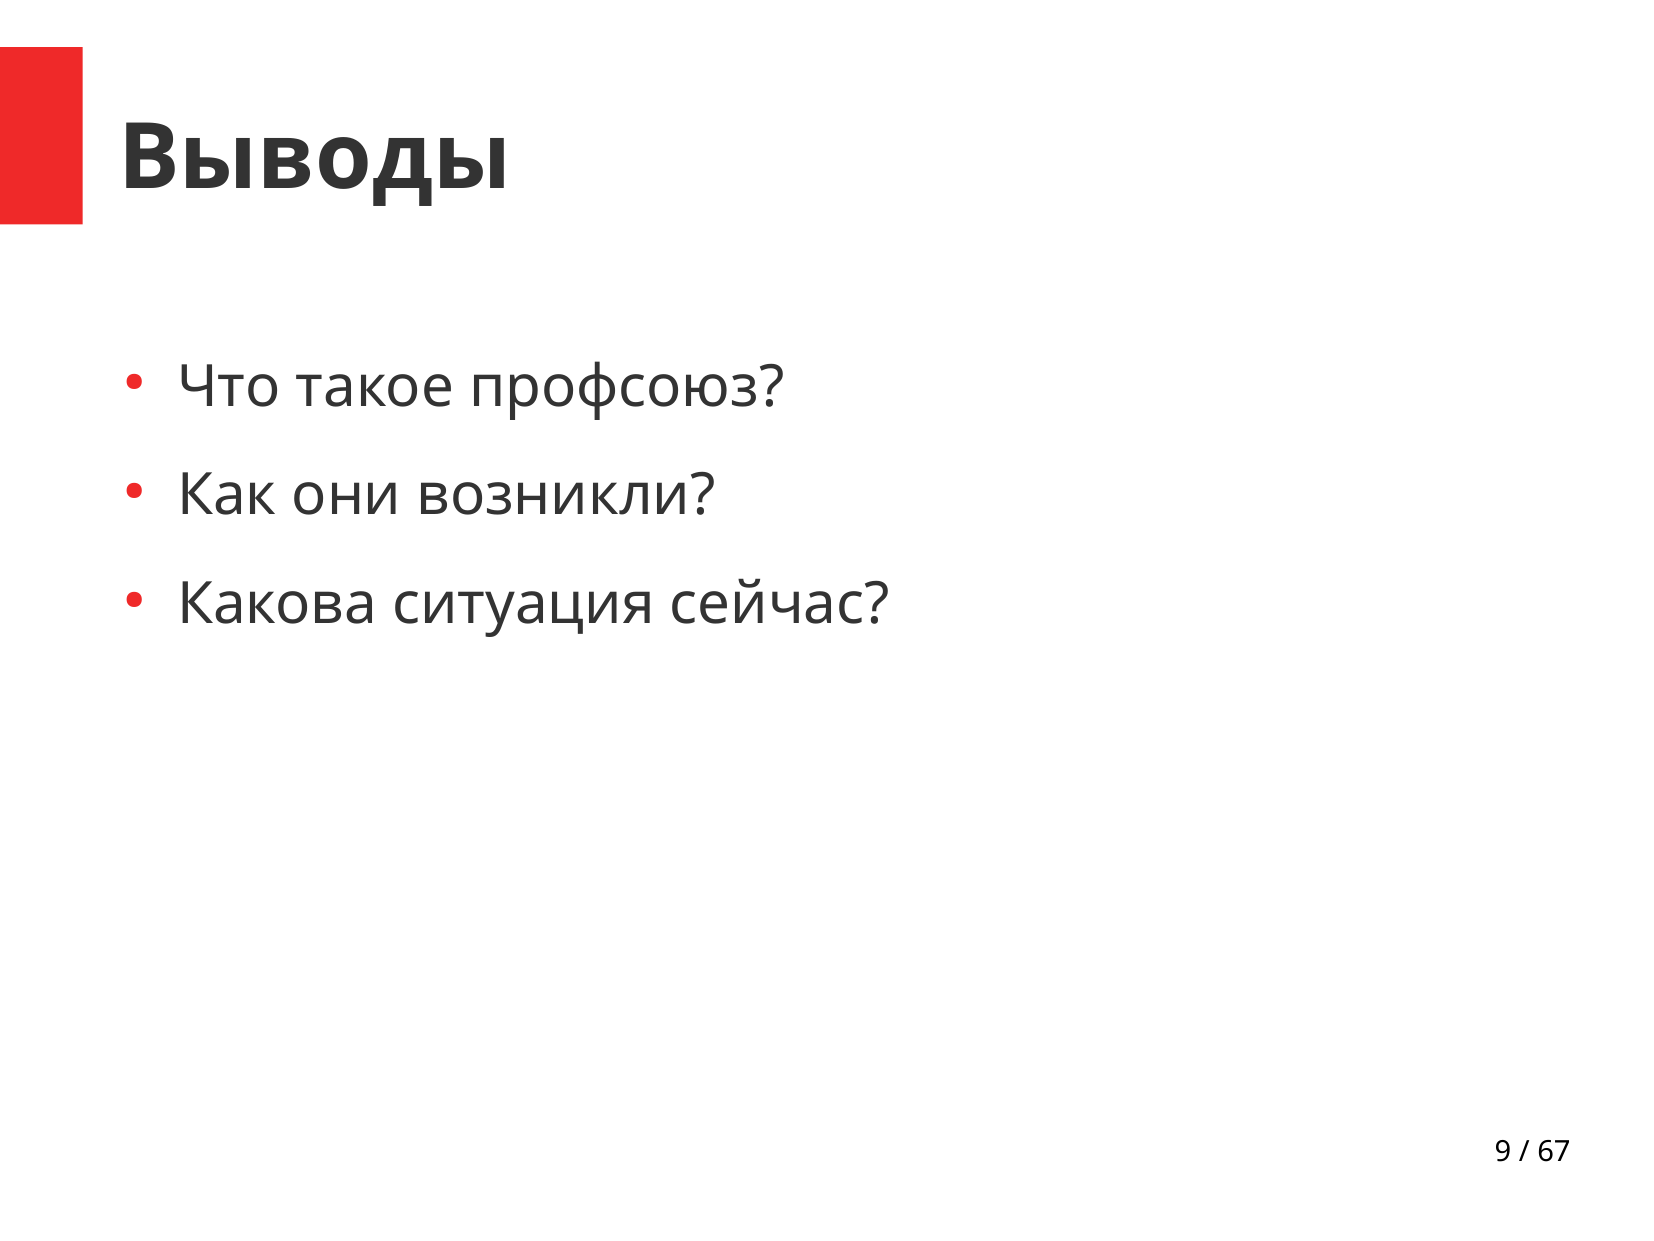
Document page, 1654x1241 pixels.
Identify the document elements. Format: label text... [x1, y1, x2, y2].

title Выводы [118, 49, 1571, 257]
list Что такое профсоюз? Как они возникли? Какова ситуация сейчас? [106, 343, 1524, 1063]
